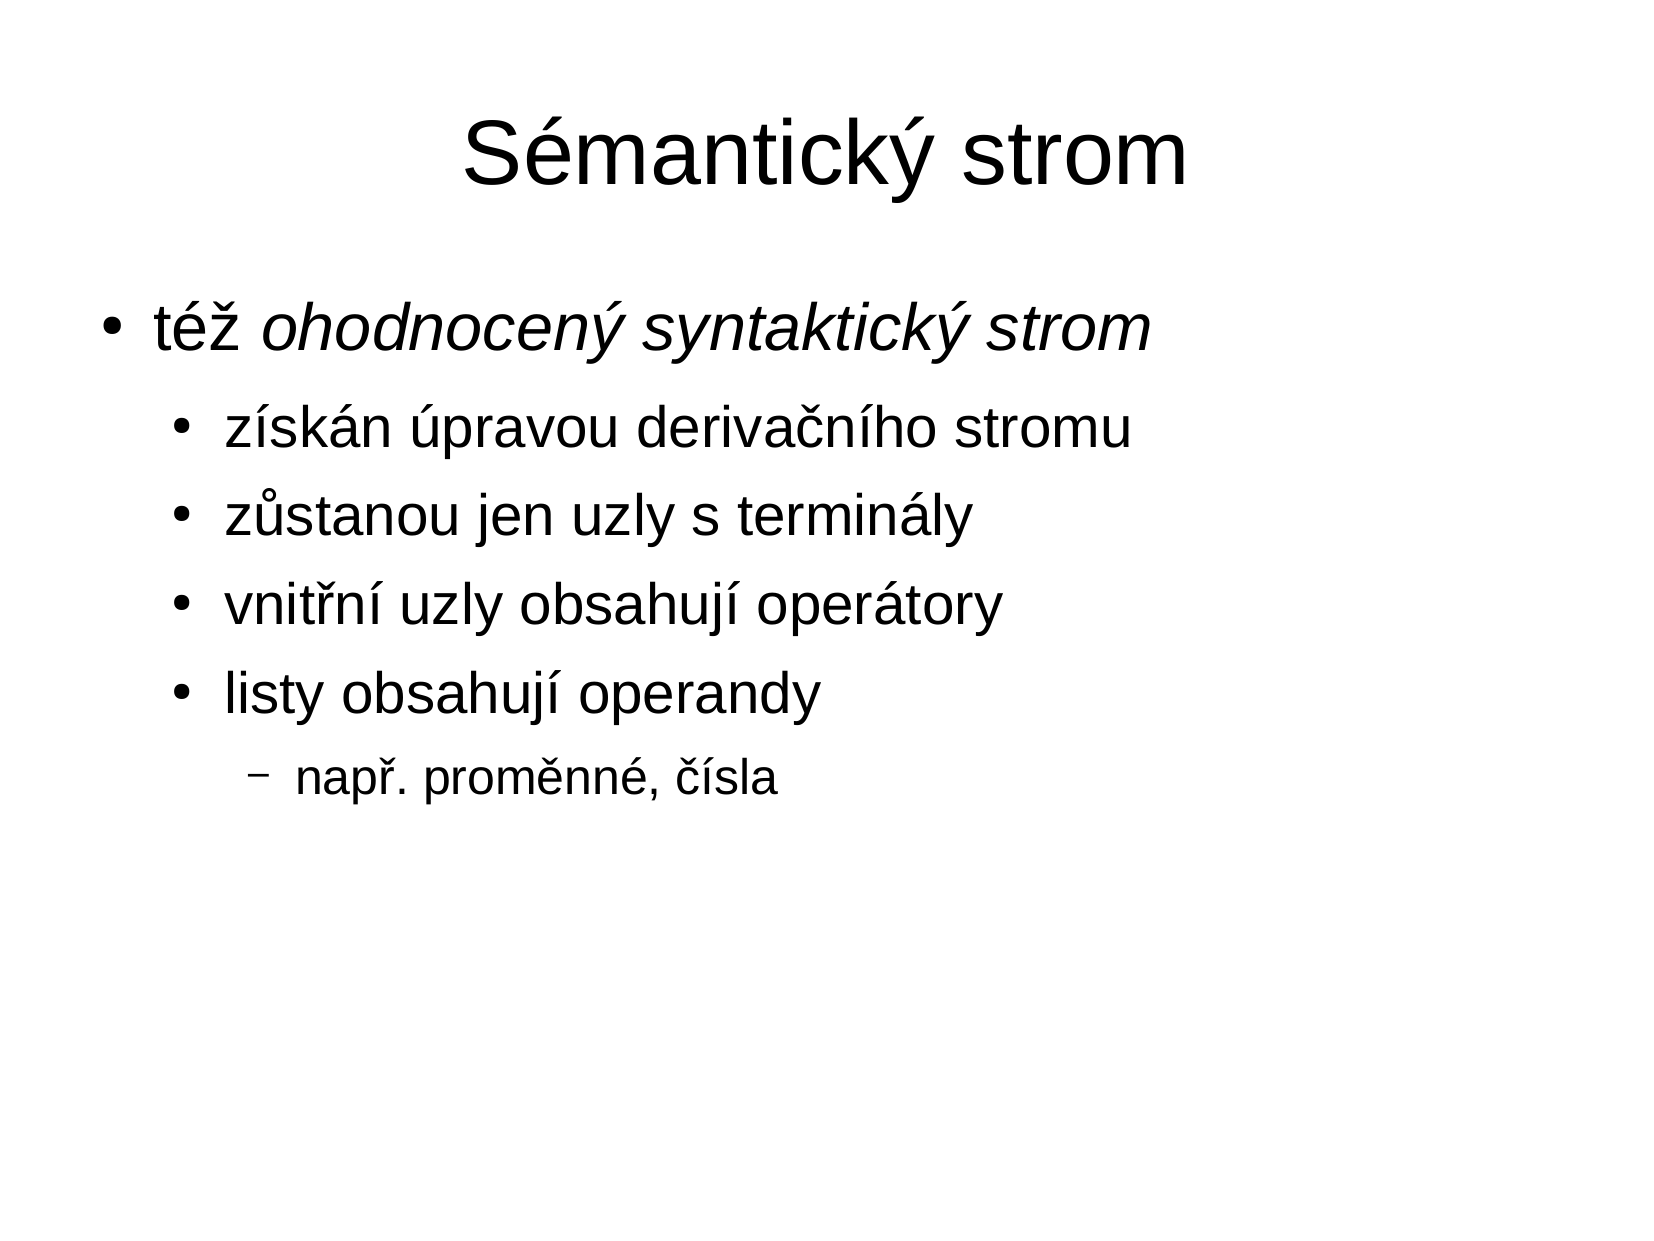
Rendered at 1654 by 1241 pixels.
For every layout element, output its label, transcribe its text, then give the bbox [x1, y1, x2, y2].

list též ohodnocený syntaktický strom získán úpravou derivačního stromu zůstanou jen uzly s terminály vnitřní uzly obsahují operátory listy obsahují operandy např. proměnné, čísla [82, 290, 1571, 1094]
title Sémantický strom [82, 56, 1571, 250]
